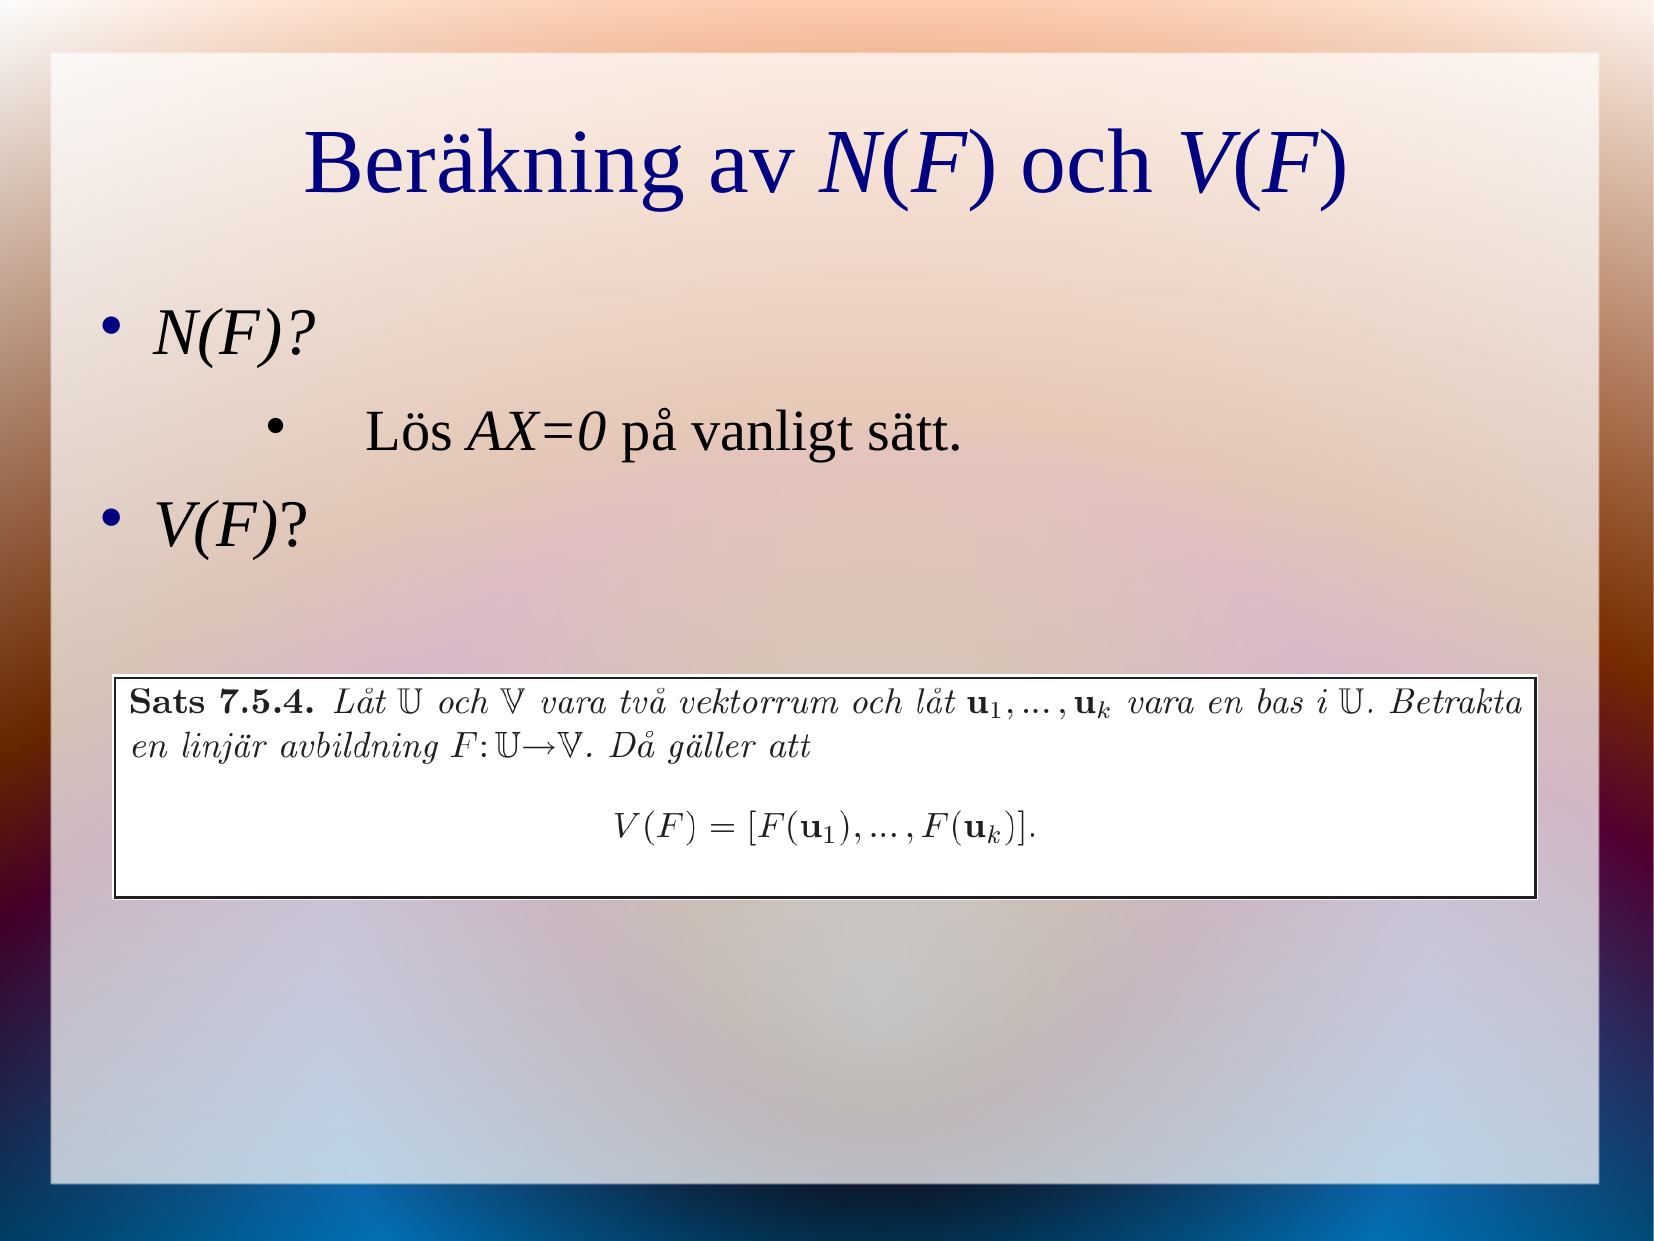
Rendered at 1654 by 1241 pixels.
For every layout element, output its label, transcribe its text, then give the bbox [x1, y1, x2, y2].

picture [0, 0, 1654, 1241]
list N(F)? Lös AX=0 på vanligt sätt. V(F)? [82, 290, 1571, 1019]
title Beräkning av N(F) och V(F) [82, 62, 1571, 256]
